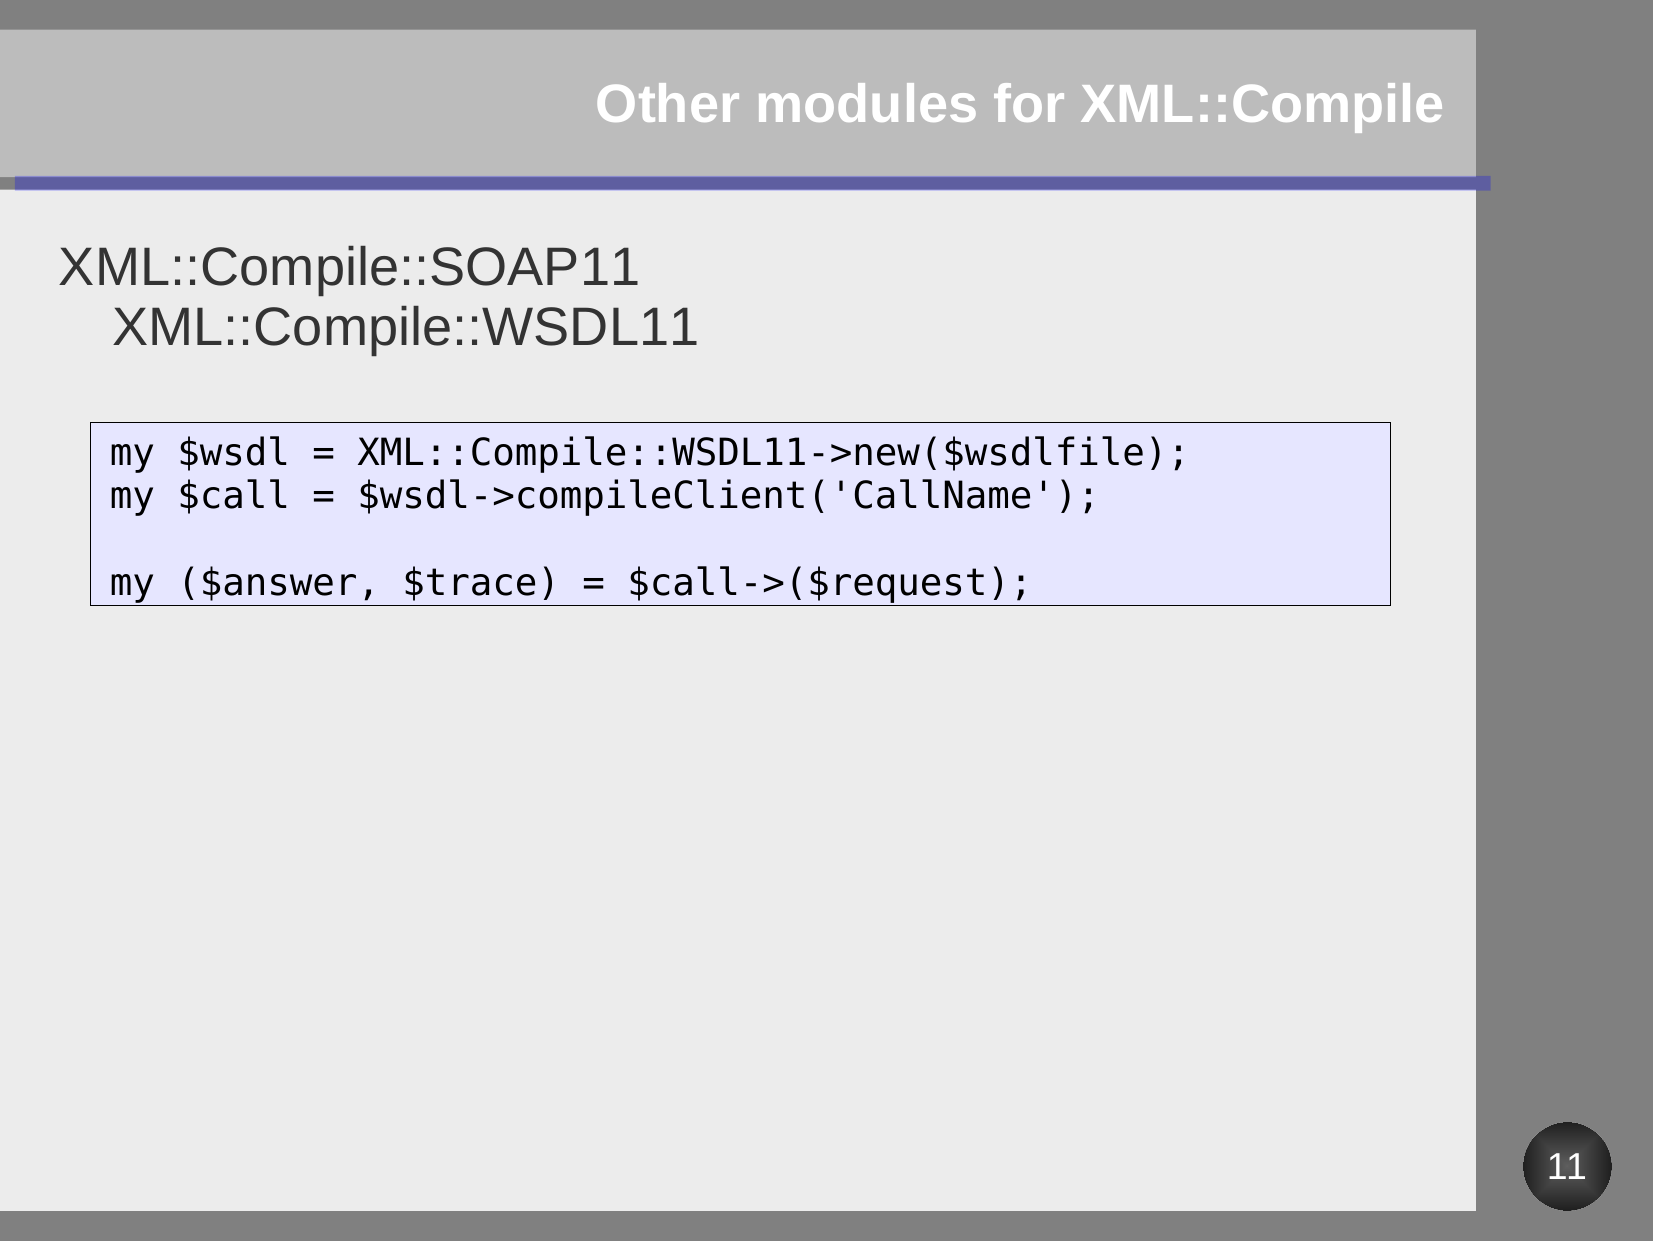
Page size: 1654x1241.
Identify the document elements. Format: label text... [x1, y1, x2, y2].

list XML::Compile::SOAP11 XML::Compile::WSDL11 [58, 236, 1417, 1182]
text_box my $wsdl = XML::Compile::WSDL11->new($wsdlfile); my $call = $wsdl->compileClient('CallName'); my ($answer, $trace) = $call->($request); [109, 430, 1190, 605]
title Other modules for XML::Compile [29, 59, 1447, 148]
text_box [90, 422, 1391, 606]
